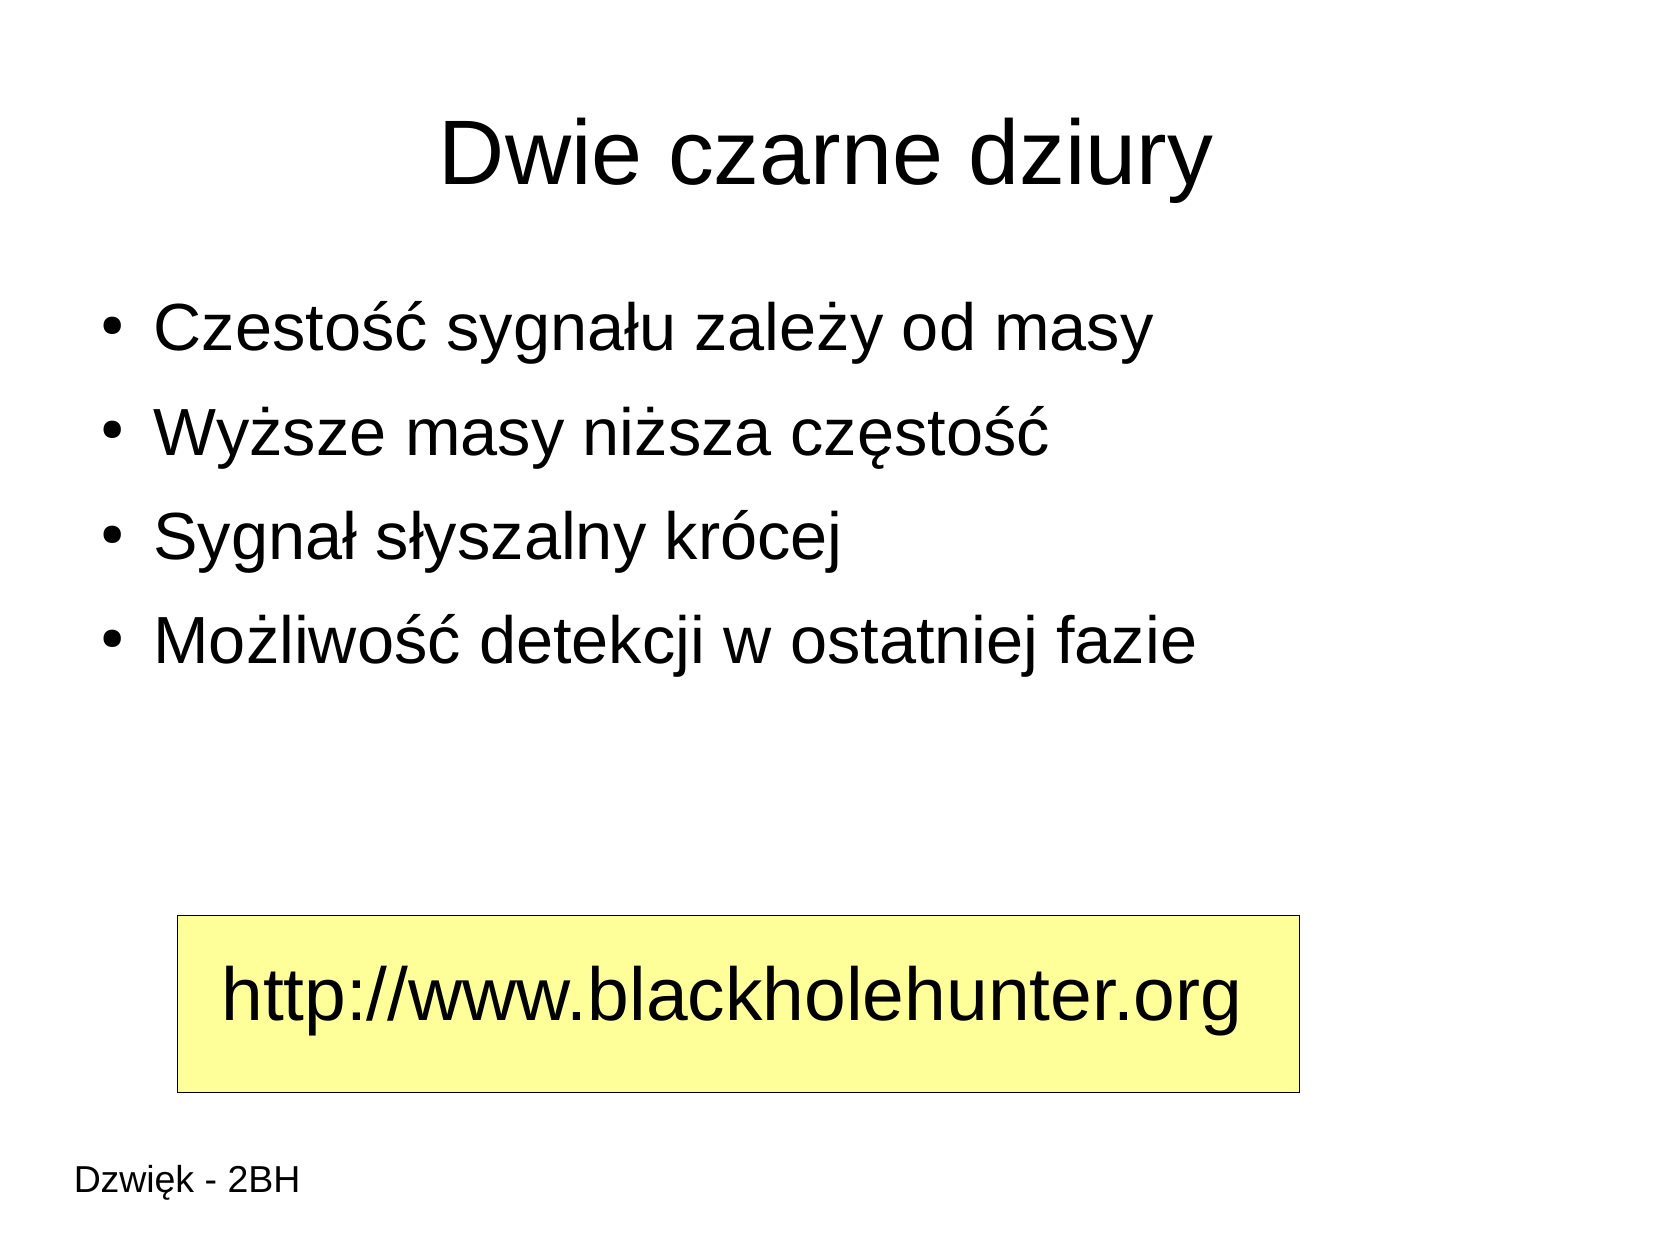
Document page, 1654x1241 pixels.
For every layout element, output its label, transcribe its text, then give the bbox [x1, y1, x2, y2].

list Czestość sygnału zależy od masy Wyższe masy niższa częstość Sygnał słyszalny krócej Możliwość detekcji w ostatniej fazie [82, 290, 1359, 1109]
title Dwie czarne dziury [82, 49, 1571, 257]
text_box Dzwięk - 2BH [59, 1151, 315, 1209]
text_box http://www.blackholehunter.org [206, 944, 1300, 1044]
